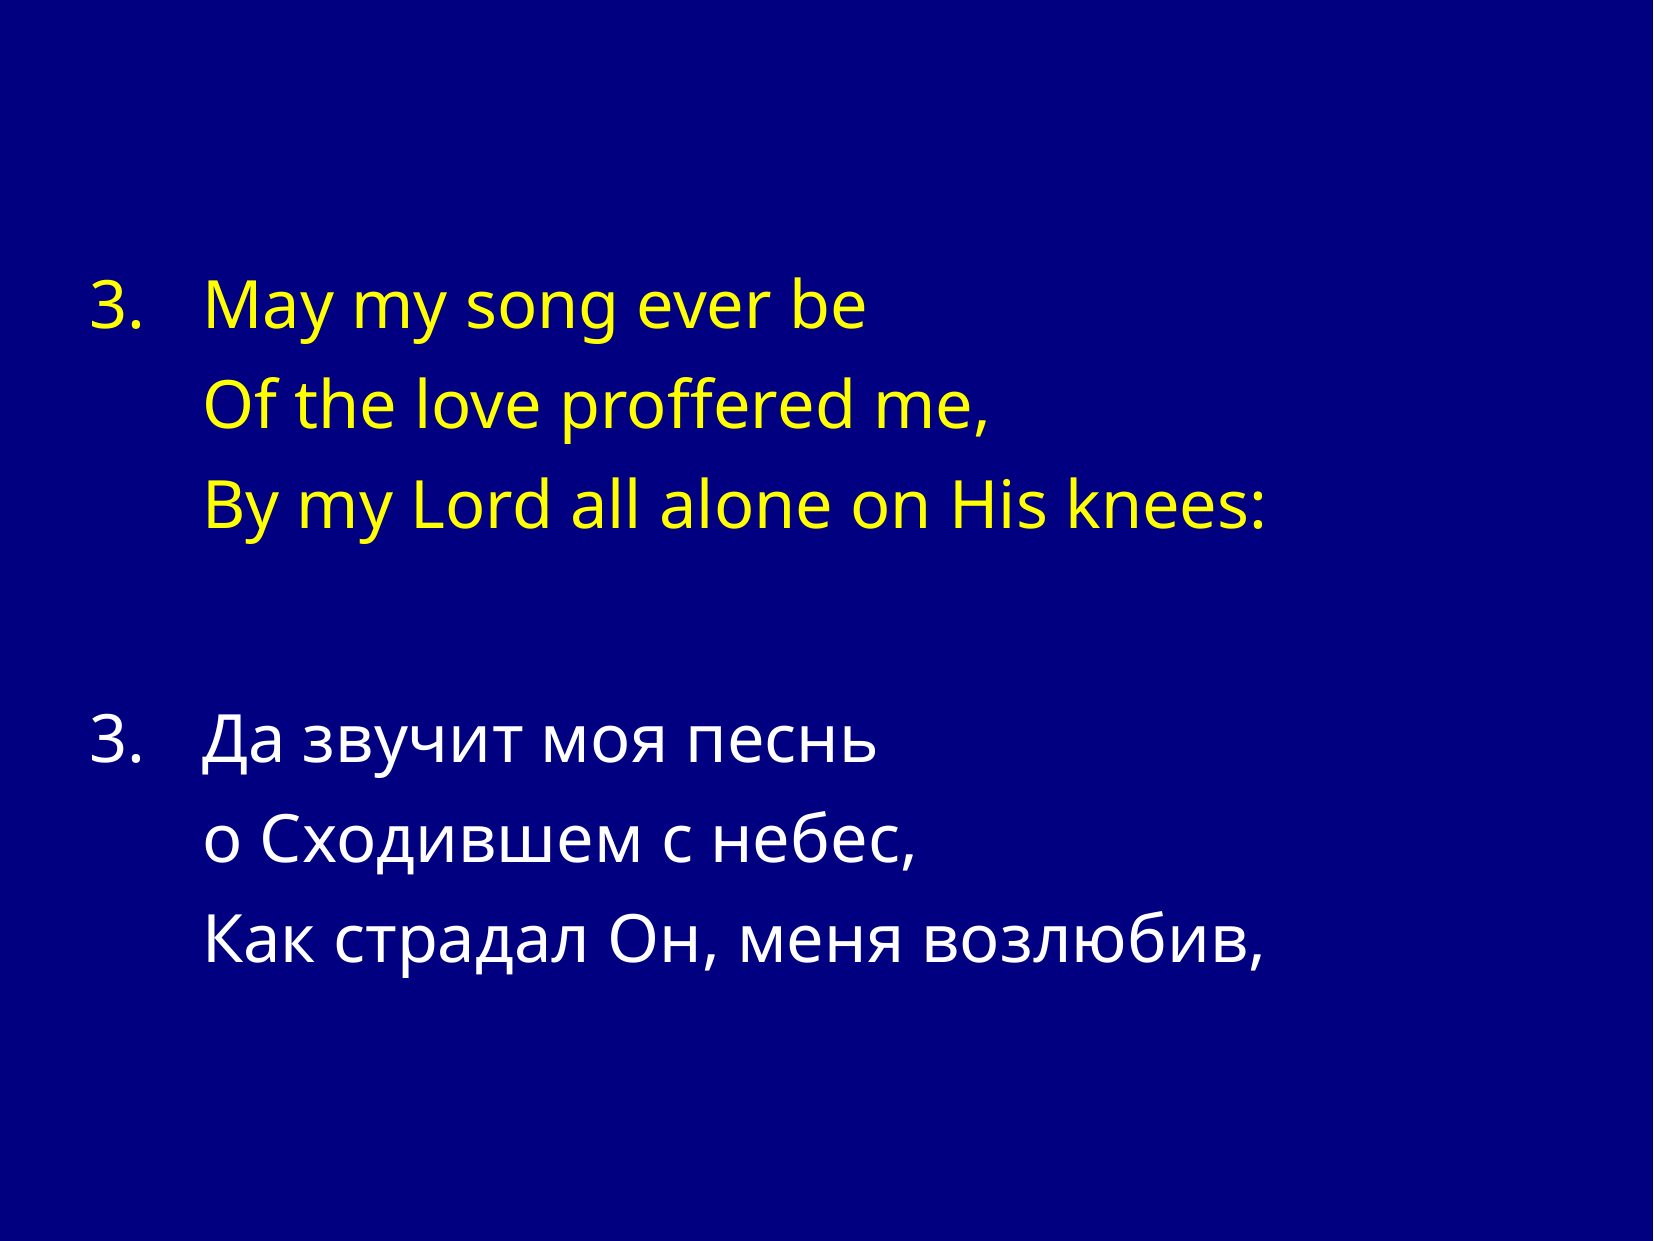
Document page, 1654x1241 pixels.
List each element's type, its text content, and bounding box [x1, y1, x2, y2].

text_box 3. Да звучит моя песнь о Сходившем с небес, Как страдал Он, меня возлюбив, [75, 675, 1576, 1163]
text_box 3. May my song ever be Of the love proffered me, By my Lord all alone on His knees: [75, 150, 1576, 638]
